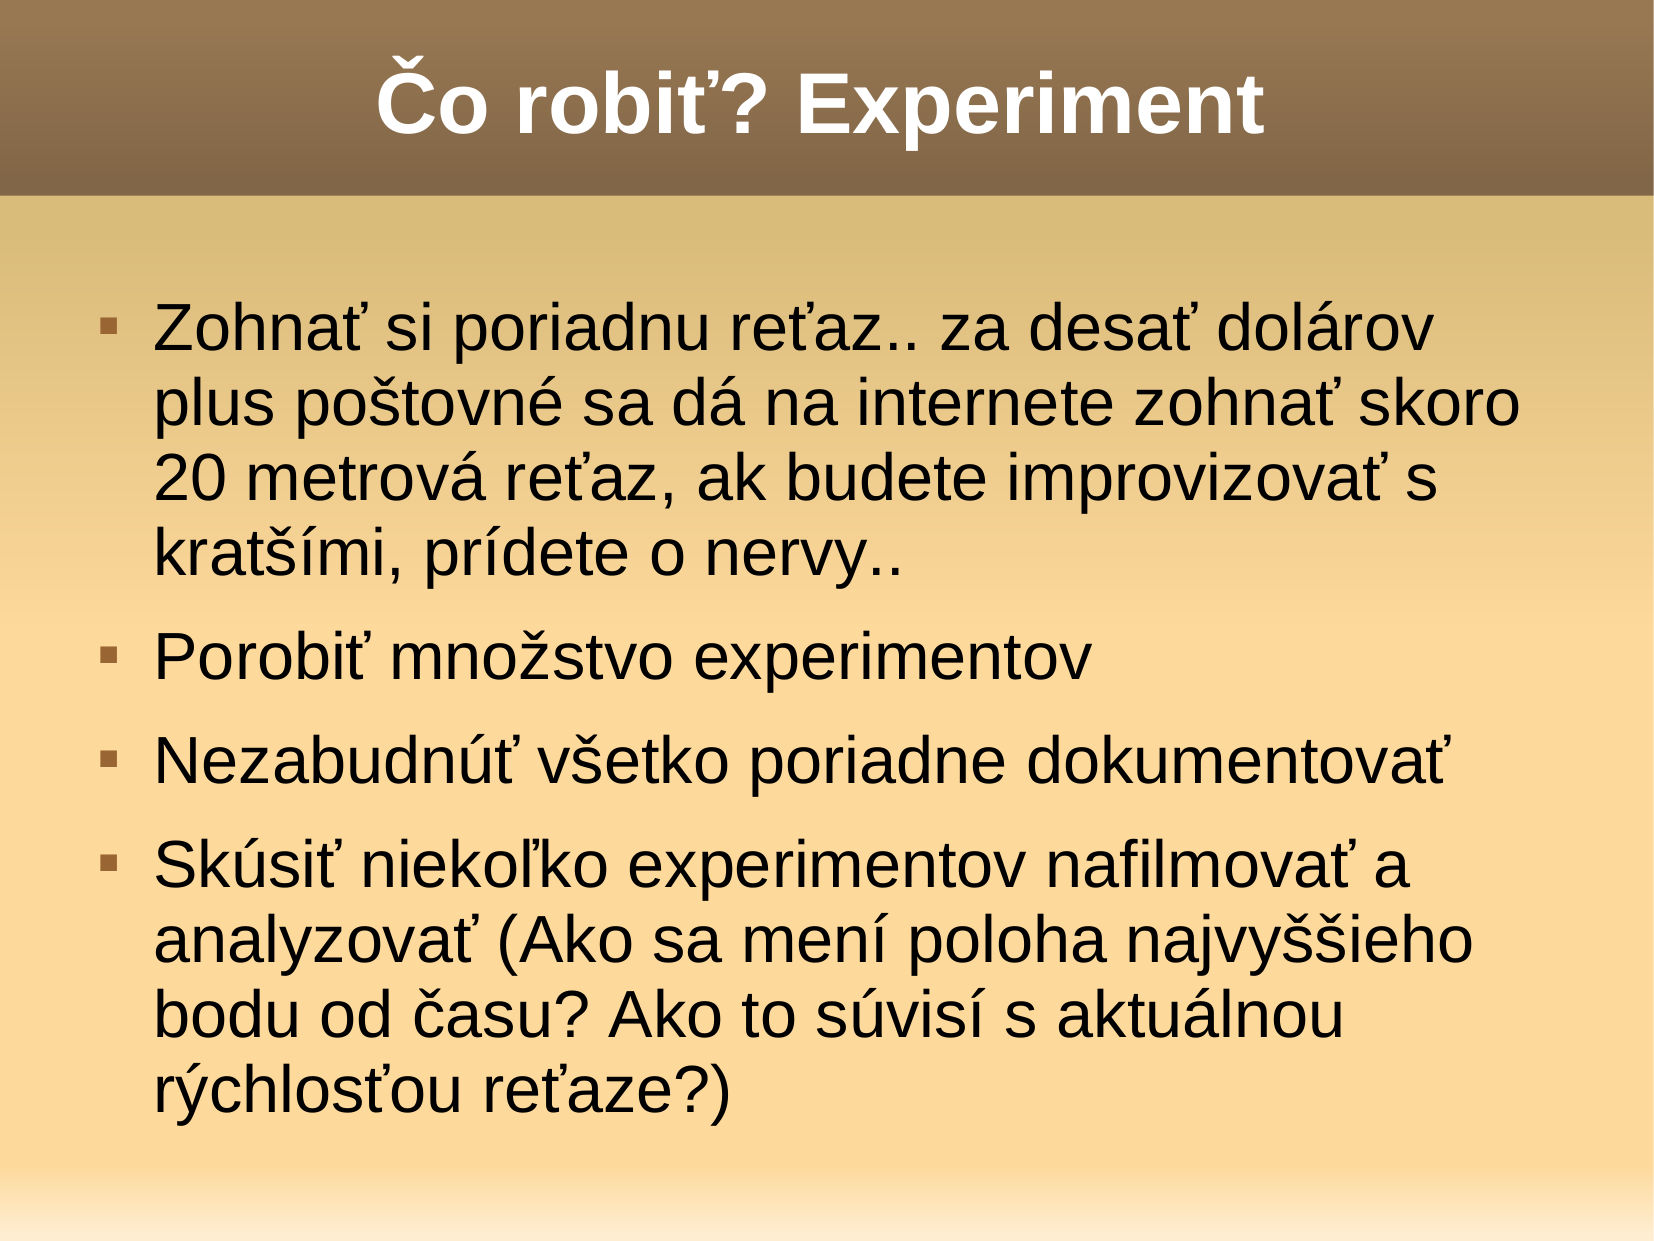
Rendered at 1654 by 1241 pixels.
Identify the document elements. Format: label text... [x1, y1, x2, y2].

title Čo robiť? Experiment [76, 0, 1565, 208]
list Zohnať si poriadnu reťaz.. za desať dolárov plus poštovné sa dá na internete zohnať skoro 20 metrová reťaz, ak budete improvizovať s kratšími, prídete o nervy.. Porobiť množstvo experimentov Nezabudnúť všetko poriadne dokumentovať Skúsiť niekoľko experimentov nafilmovať a analyzovať (Ako sa mení poloha najvyššieho bodu od času? Ako to súvisí s aktuálnou rýchlosťou reťaze?) [82, 290, 1571, 1109]
picture [0, 0, 1654, 1241]
